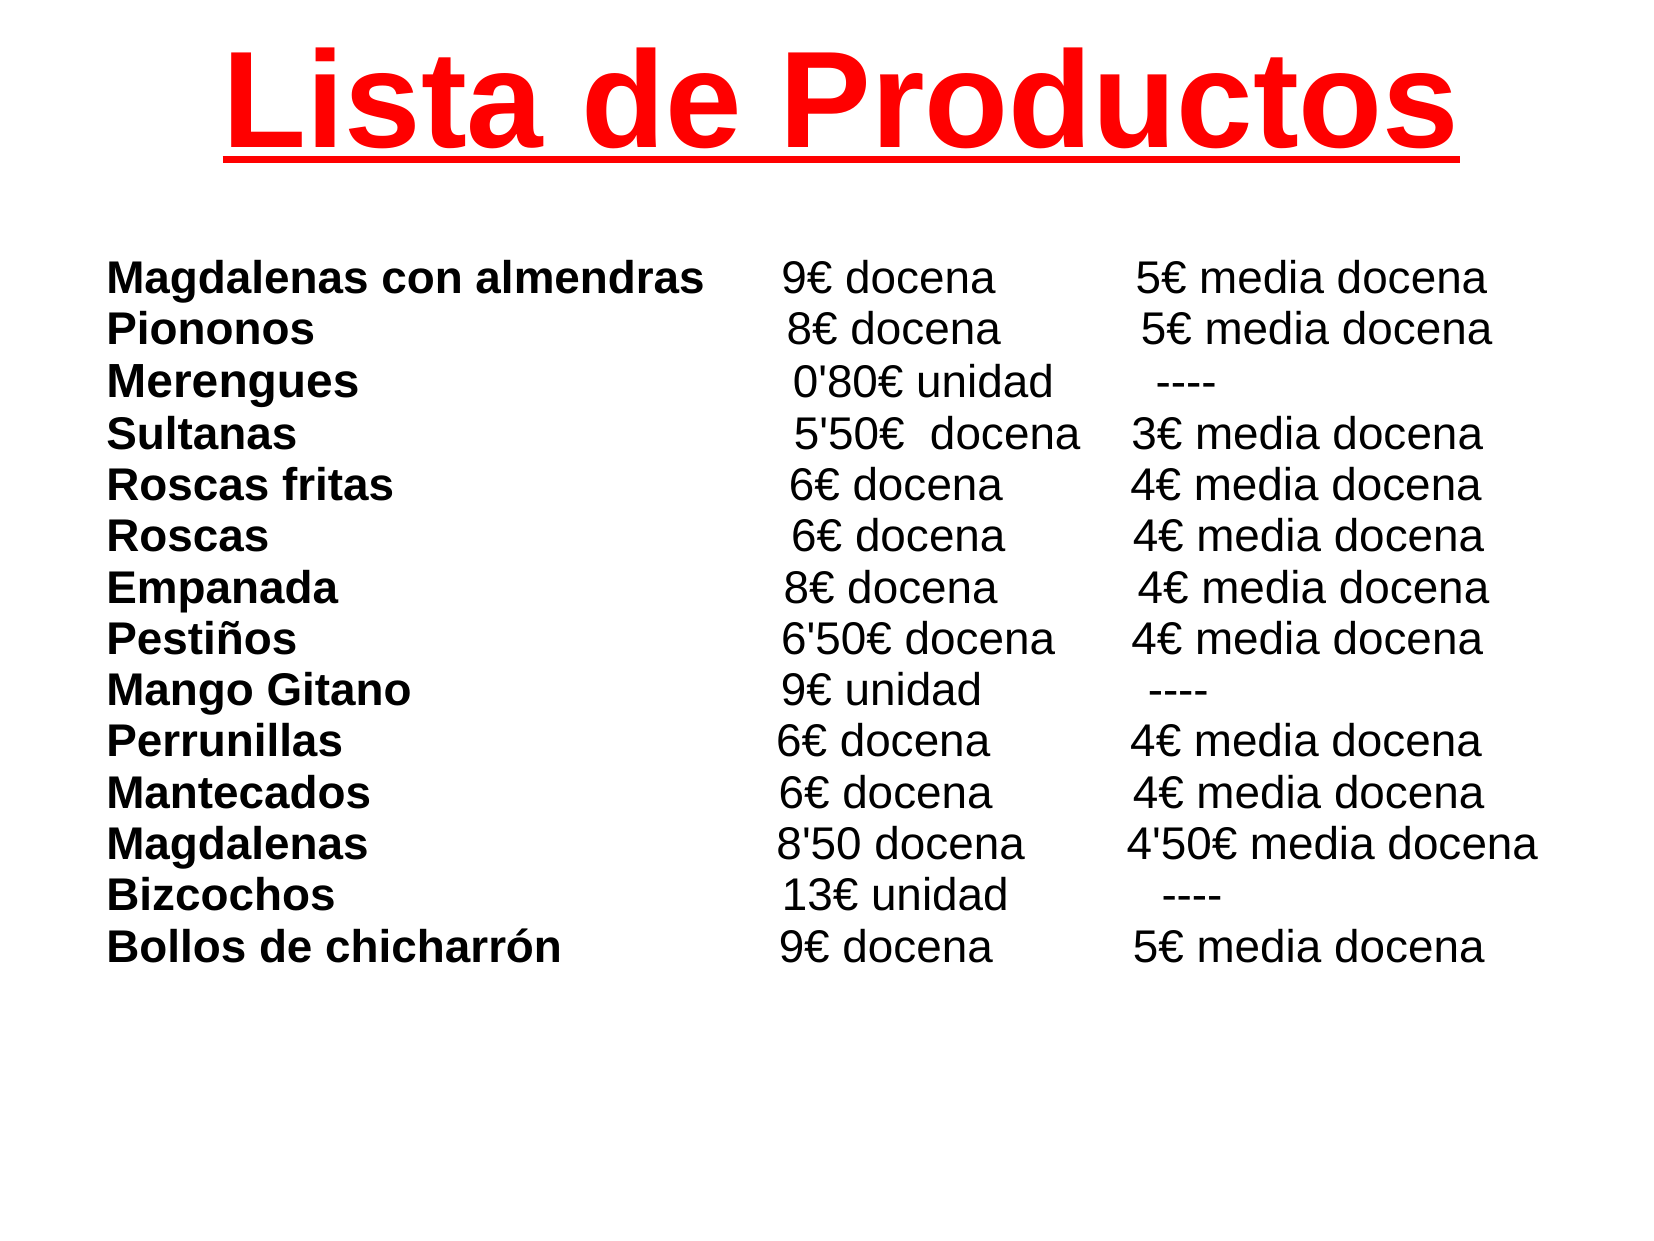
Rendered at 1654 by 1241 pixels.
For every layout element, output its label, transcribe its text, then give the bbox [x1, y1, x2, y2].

subtitle Magdalenas con almendras 9€ docena 5€ media docena Piononos 8€ docena 5€ media docena Merengues 0'80€ unidad ---- Sultanas 5'50€ docena 3€ media docena Roscas fritas 6€ docena 4€ media docena Roscas 6€ docena 4€ media docena Empanada 8€ docena 4€ media docena Pestiños 6'50€ docena 4€ media docena Mango Gitano 9€ unidad ---- Perrunillas 6€ docena 4€ media docena Mantecados 6€ docena 4€ media docena Magdalenas 8'50 docena 4'50€ media docena Bizcochos 13€ unidad ---- Bollos de chicharrón 9€ docena 5€ media docena [106, 147, 1595, 1220]
title Lista de Productos [177, 23, 1506, 147]
